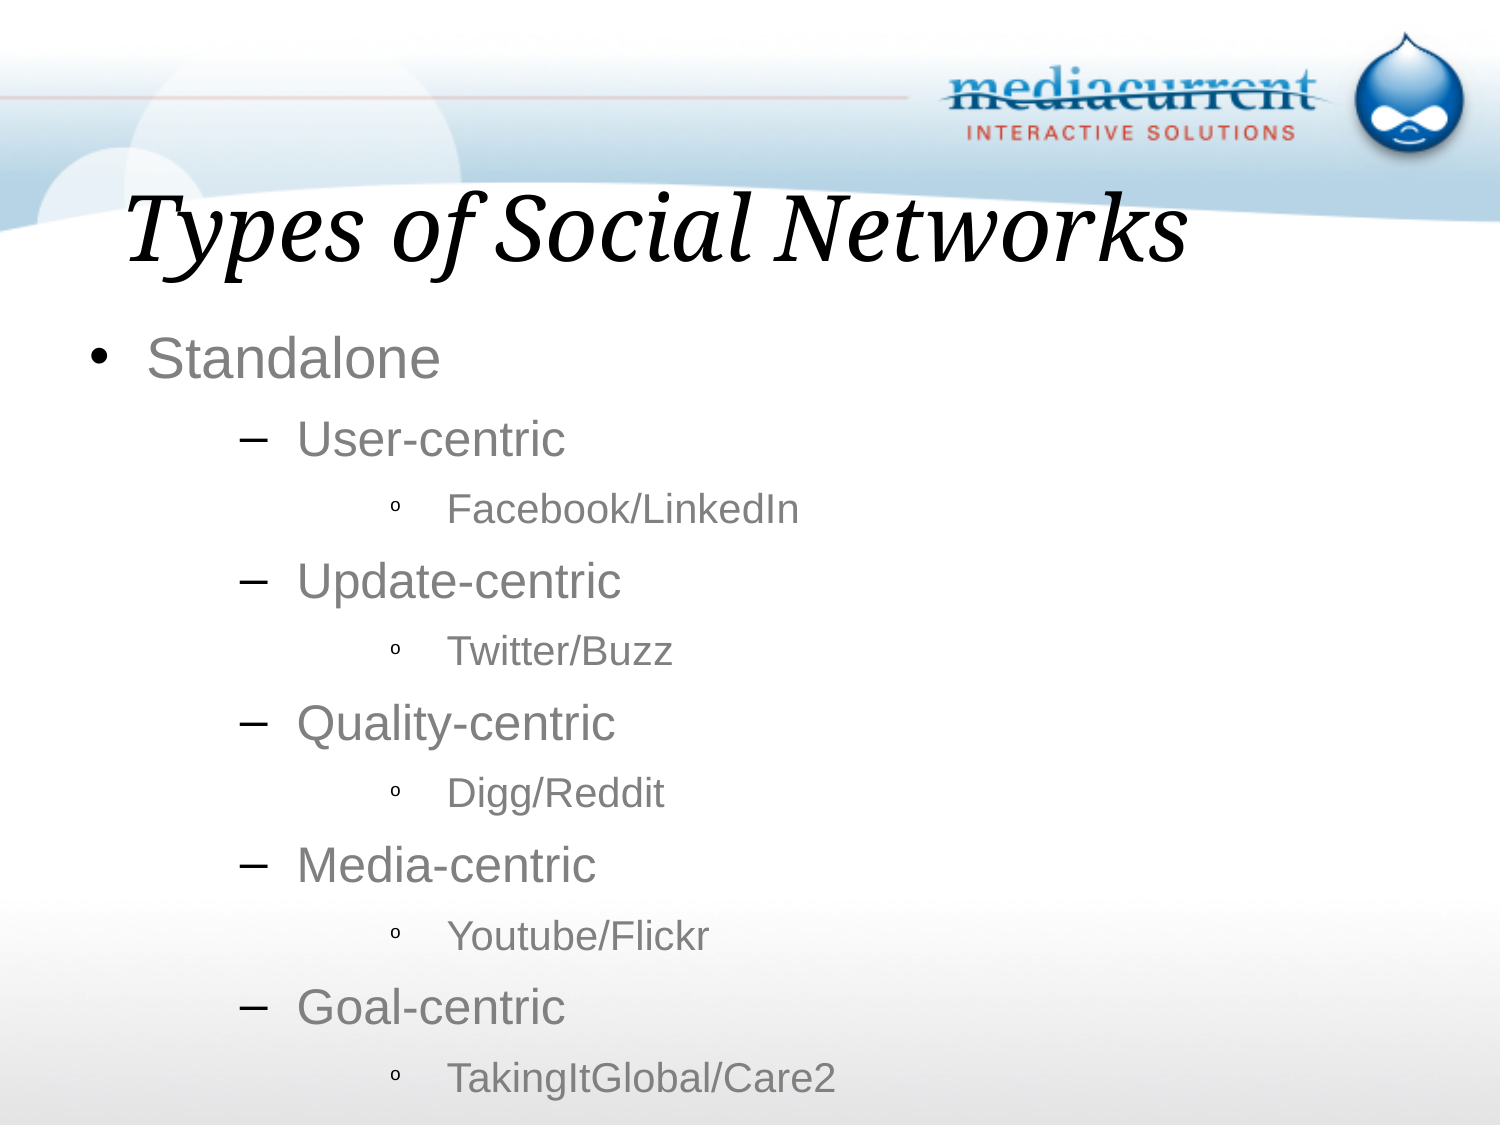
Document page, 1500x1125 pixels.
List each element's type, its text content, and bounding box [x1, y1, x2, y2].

text_box Types of Social Networks [75, 162, 1238, 312]
text_box Standalone User-centric Facebook/LinkedIn Update-centric Twitter/Buzz Quality-centric Digg/Reddit Media-centric Youtube/Flickr Goal-centric TakingItGlobal/Care2 Corporate sites Social as feedback Social as a product complement [75, 312, 1425, 1125]
